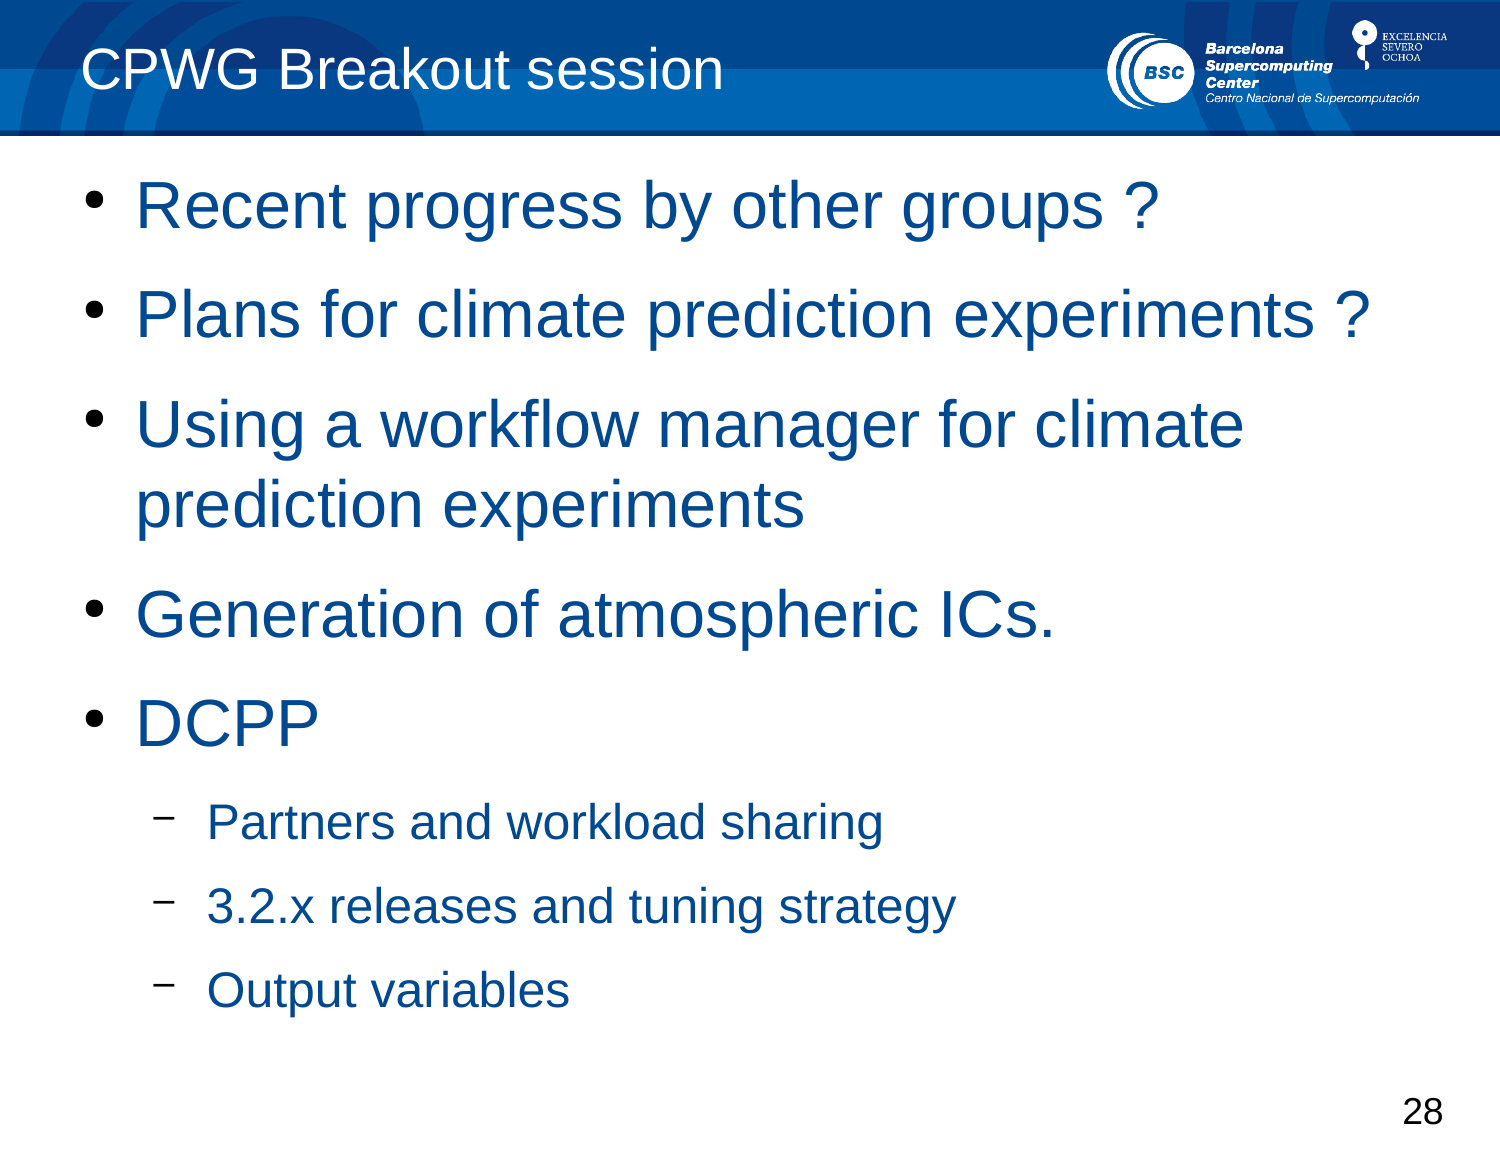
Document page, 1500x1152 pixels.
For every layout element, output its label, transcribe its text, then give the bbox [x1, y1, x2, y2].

picture [0, 0, 1500, 136]
title CPWG Breakout session [65, 23, 1081, 139]
list Recent progress by other groups ? Plans for climate prediction experiments ? Using a workflow manager for climate prediction experiments Generation of atmospheric ICs. DCPP Partners and workload sharing 3.2.x releases and tuning strategy Output variables [64, 161, 1432, 1068]
